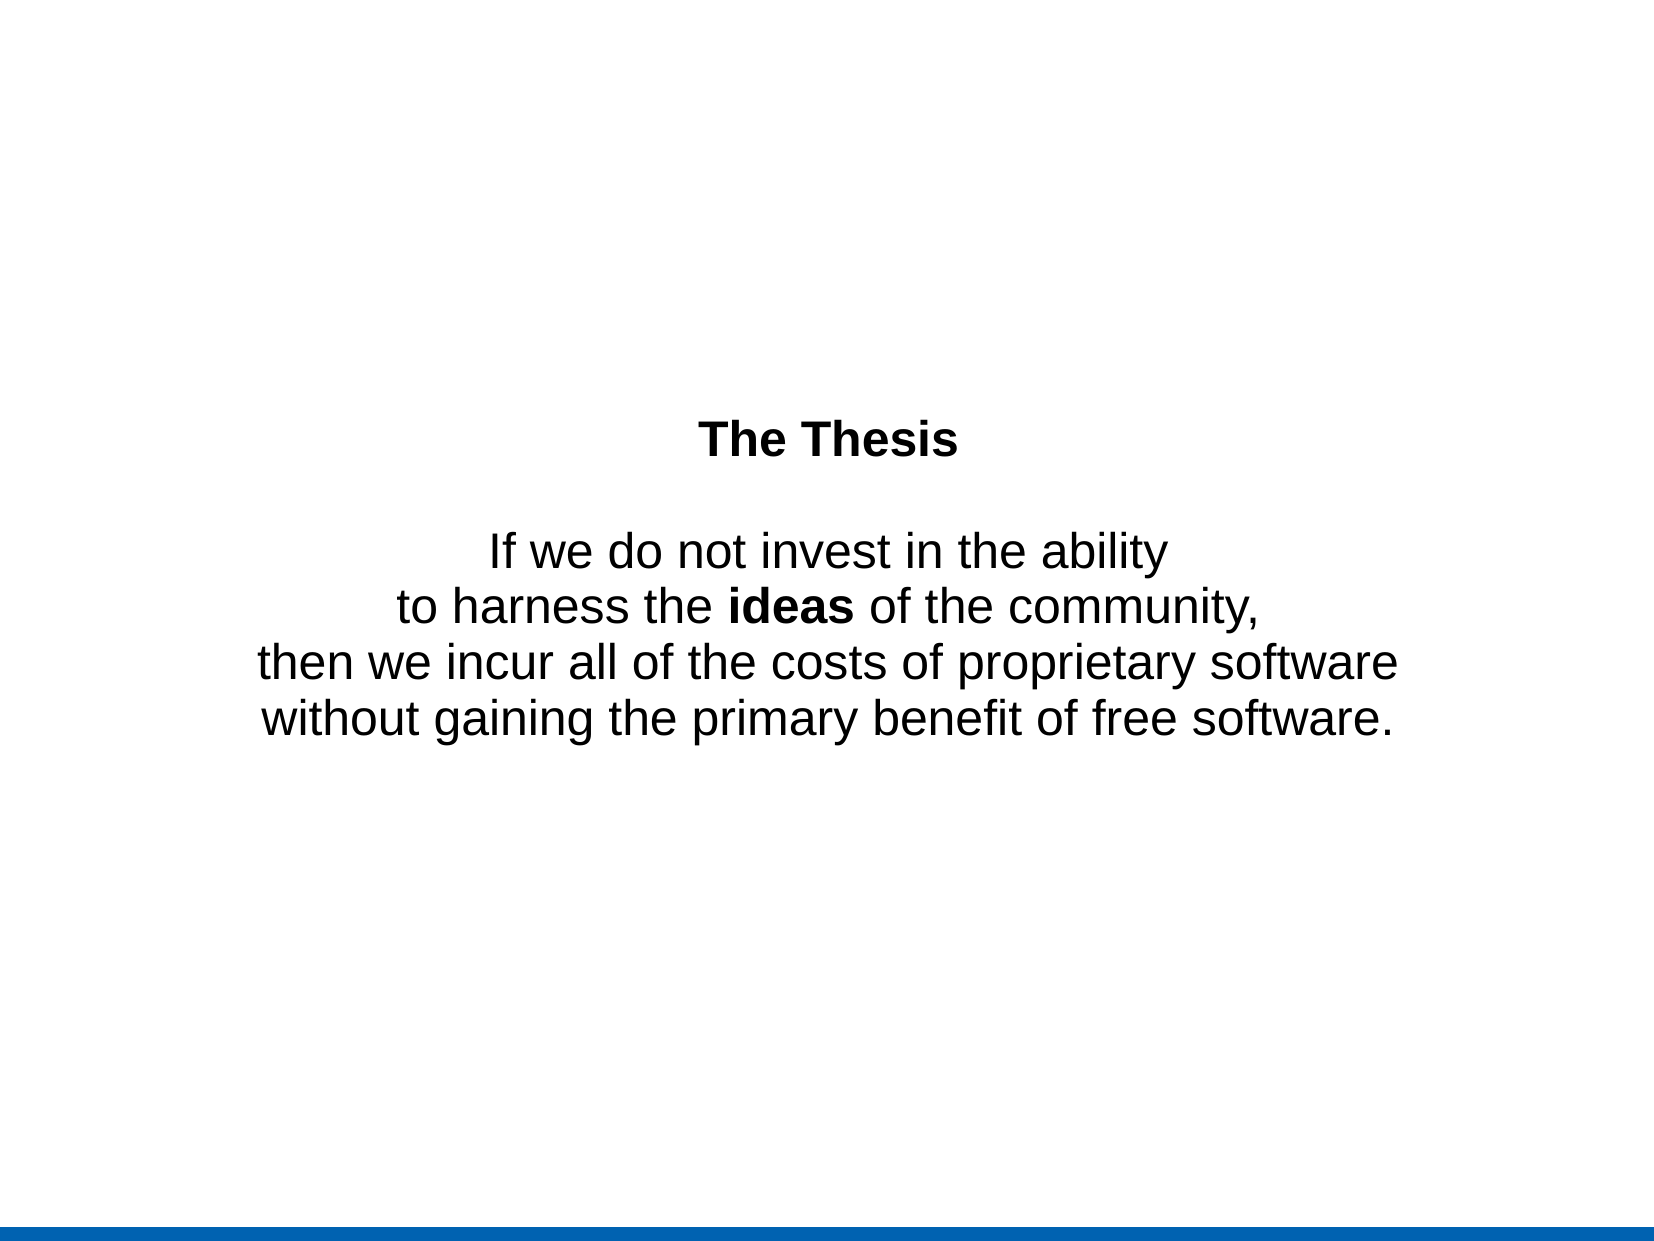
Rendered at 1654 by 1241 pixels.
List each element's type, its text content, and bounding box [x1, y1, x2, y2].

text_box The Thesis If we do not invest in the ability to harness the ideas of the community, then we incur all of the costs of proprietary software without gaining the primary benefit of free software. [242, 404, 1413, 754]
